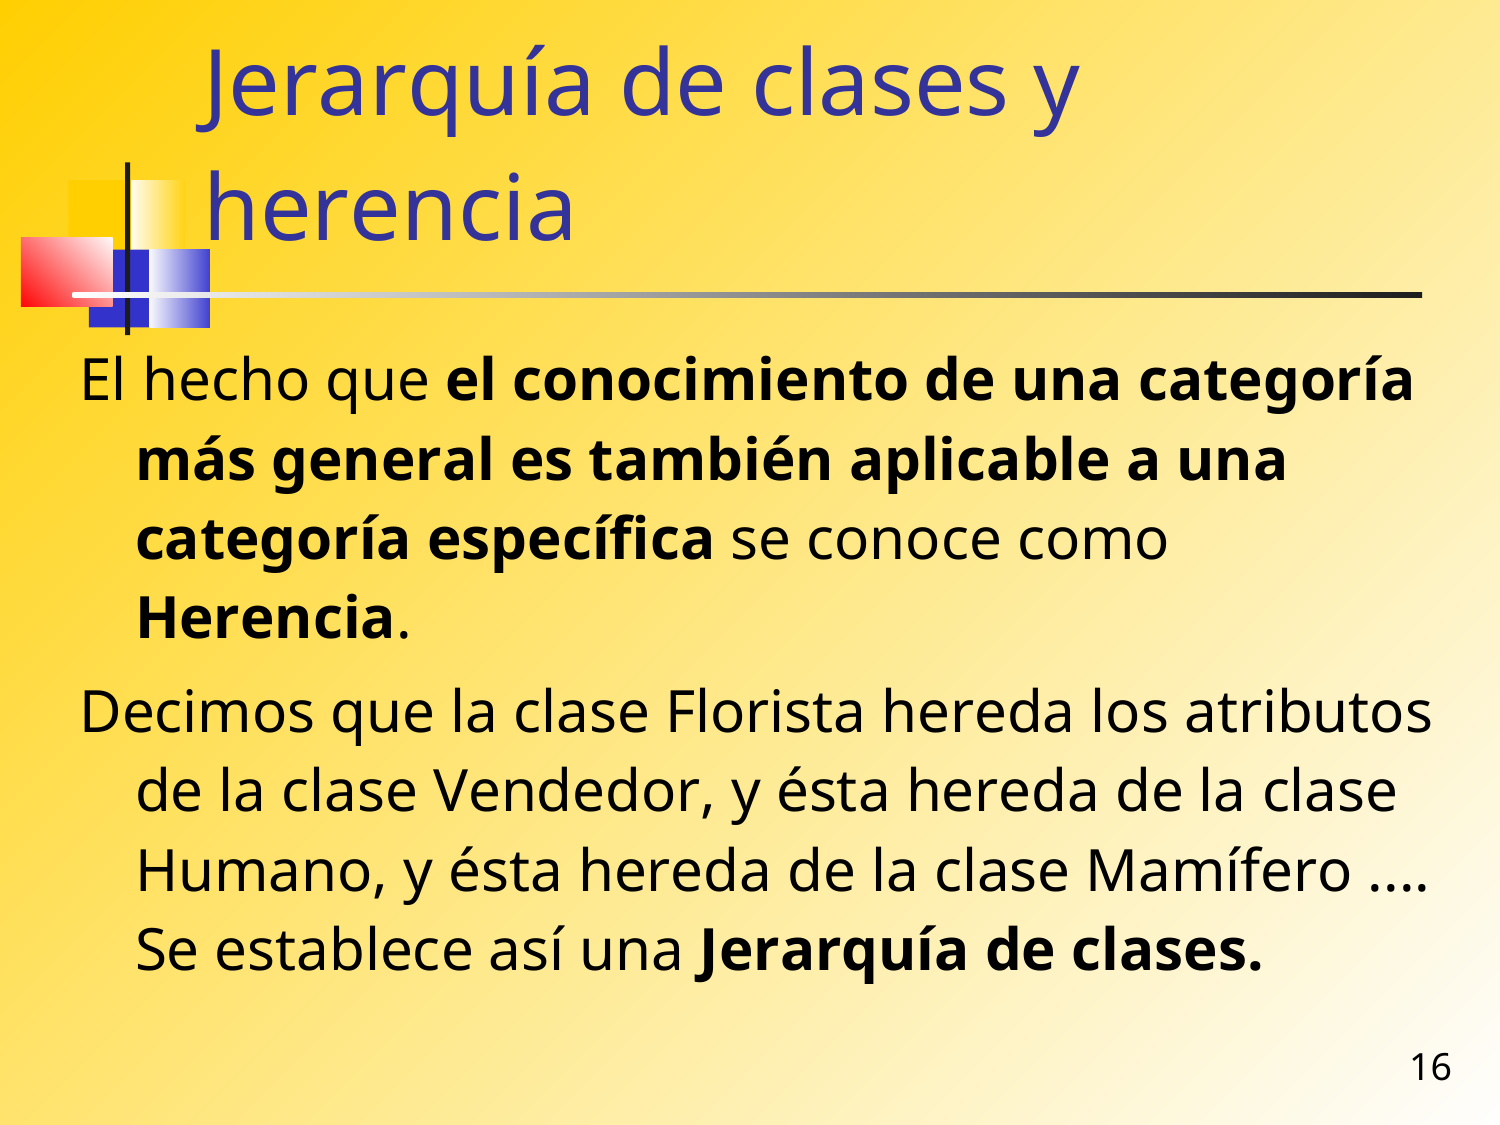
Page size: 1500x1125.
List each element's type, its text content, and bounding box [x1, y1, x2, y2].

list El hecho que el conocimiento de una categoría más general es también aplicable a una categoría específica se conoce como Herencia. Decimos que la clase Florista hereda los atributos de la clase Vendedor, y ésta hereda de la clase Humano, y ésta hereda de la clase Mamífero .... Se establece así una Jerarquía de clases. [64, 331, 1469, 1007]
title Jerarquía de clases y herencia [188, 35, 1468, 276]
